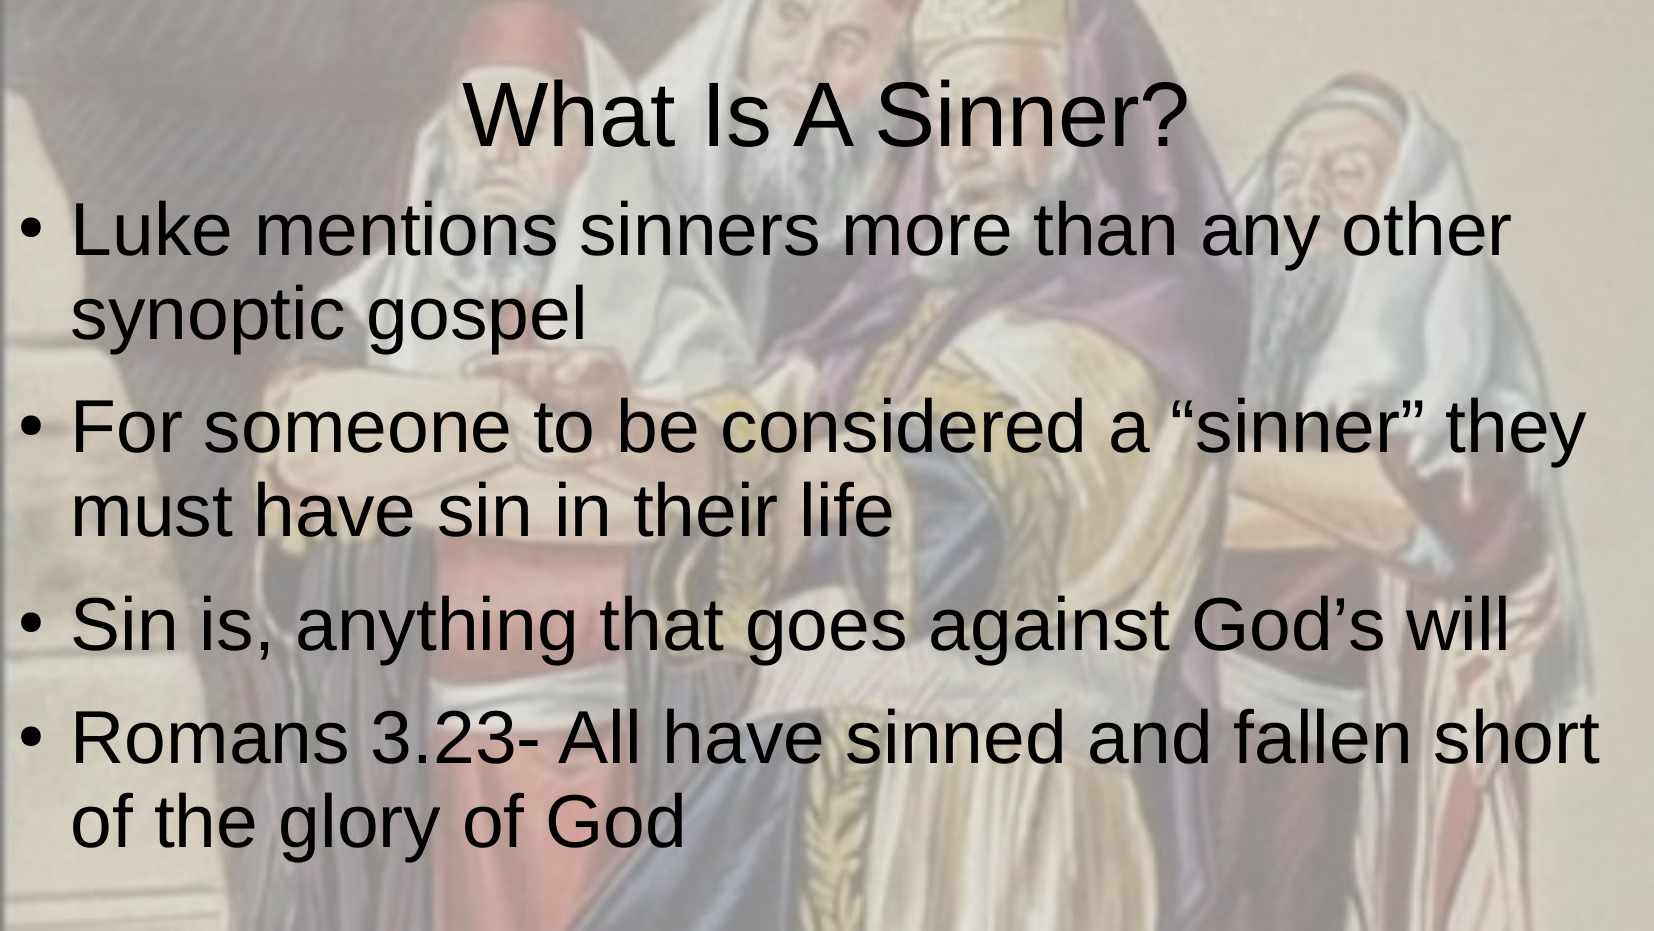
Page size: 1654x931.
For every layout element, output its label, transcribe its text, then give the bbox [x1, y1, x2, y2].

list Luke mentions sinners more than any other synoptic gospel For someone to be considered a “sinner” they must have sin in their life Sin is, anything that goes against God’s will Romans 3.23- All have sinned and fallen short of the glory of God [0, 187, 1613, 901]
title What Is A Sinner? [82, 37, 1571, 187]
picture [0, 0, 1654, 931]
